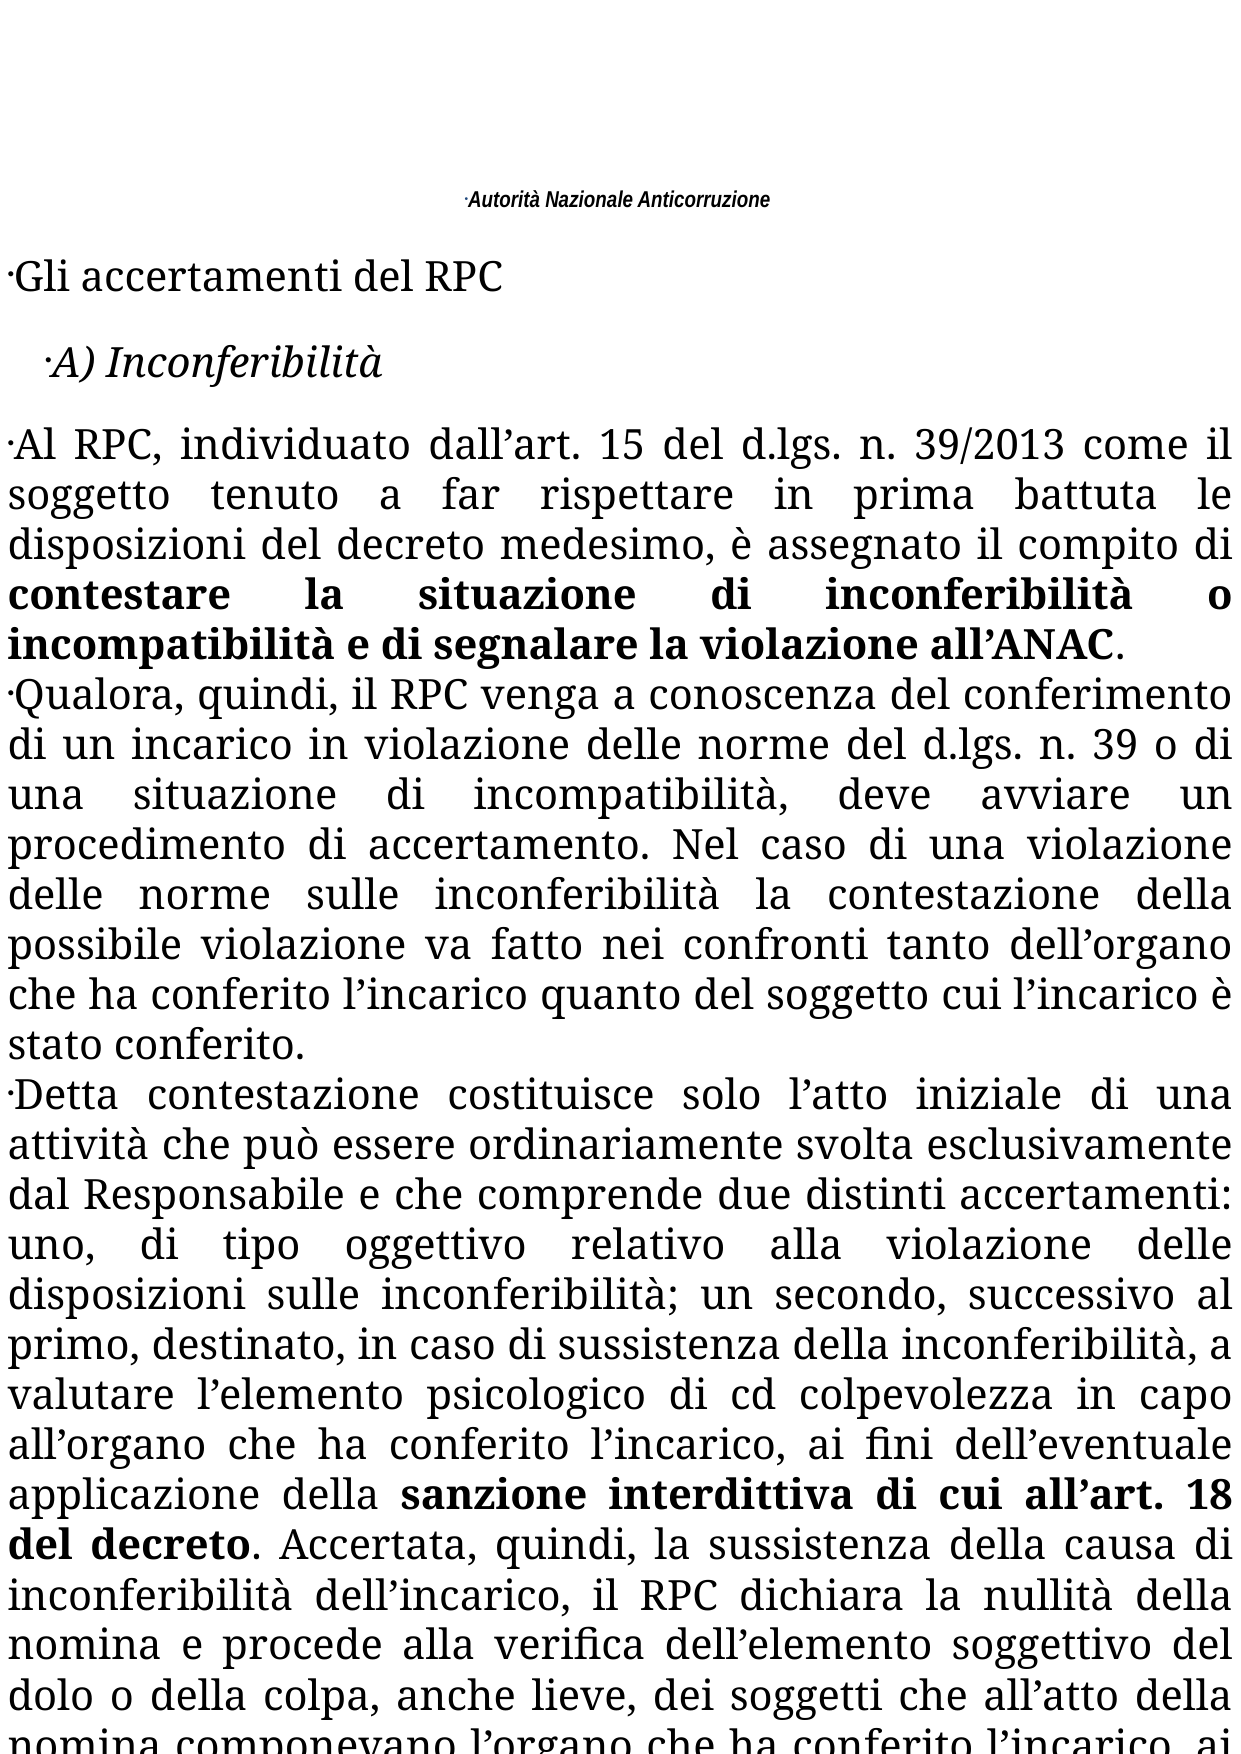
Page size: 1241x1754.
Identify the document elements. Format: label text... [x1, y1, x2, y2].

list Autorità Nazionale Anticorruzione Gli accertamenti del RPC A) Inconferibilità Al RPC, individuato dall’art. 15 del d.lgs. n. 39/2013 come il soggetto tenuto a far rispettare in prima battuta le disposizioni del decreto medesimo, è assegnato il compito di contestare la situazione di inconferibilità o incompatibilità e di segnalare la violazione all’ANAC. Qualora, quindi, il RPC venga a conoscenza del conferimento di un incarico in violazione delle norme del d.lgs. n. 39 o di una situazione di incompatibilità, deve avviare un procedimento di accertamento. Nel caso di una violazione delle norme sulle inconferibilità la contestazione della possibile violazione va fatto nei confronti tanto dell’organo che ha conferito l’incarico quanto del soggetto cui l’incarico è stato conferito. Detta contestazione costituisce solo l’atto iniziale di una attività che può essere ordinariamente svolta esclusivamente dal Responsabile e che comprende due distinti accertamenti: uno, di tipo oggettivo relativo alla violazione delle disposizioni sulle inconferibilità; un secondo, successivo al primo, destinato, in caso di sussistenza della inconferibilità, a valutare l’elemento psicologico di cd colpevolezza in capo all’organo che ha conferito l’incarico, ai fini dell’eventuale applicazione della sanzione interdittiva di cui all’art. 18 del decreto. Accertata, quindi, la sussistenza della causa di inconferibilità dell’incarico, il RPC dichiara la nullità della nomina e procede alla verifica dell’elemento soggettivo del dolo o della colpa, anche lieve, dei soggetti che all’atto della nomina componevano l’organo che ha conferito l’incarico, ai fini della applicazione della sanzione inibitoria prevista all’art. 18 del d.lgs. n. 39/2013. [0, 168, 1241, 1620]
